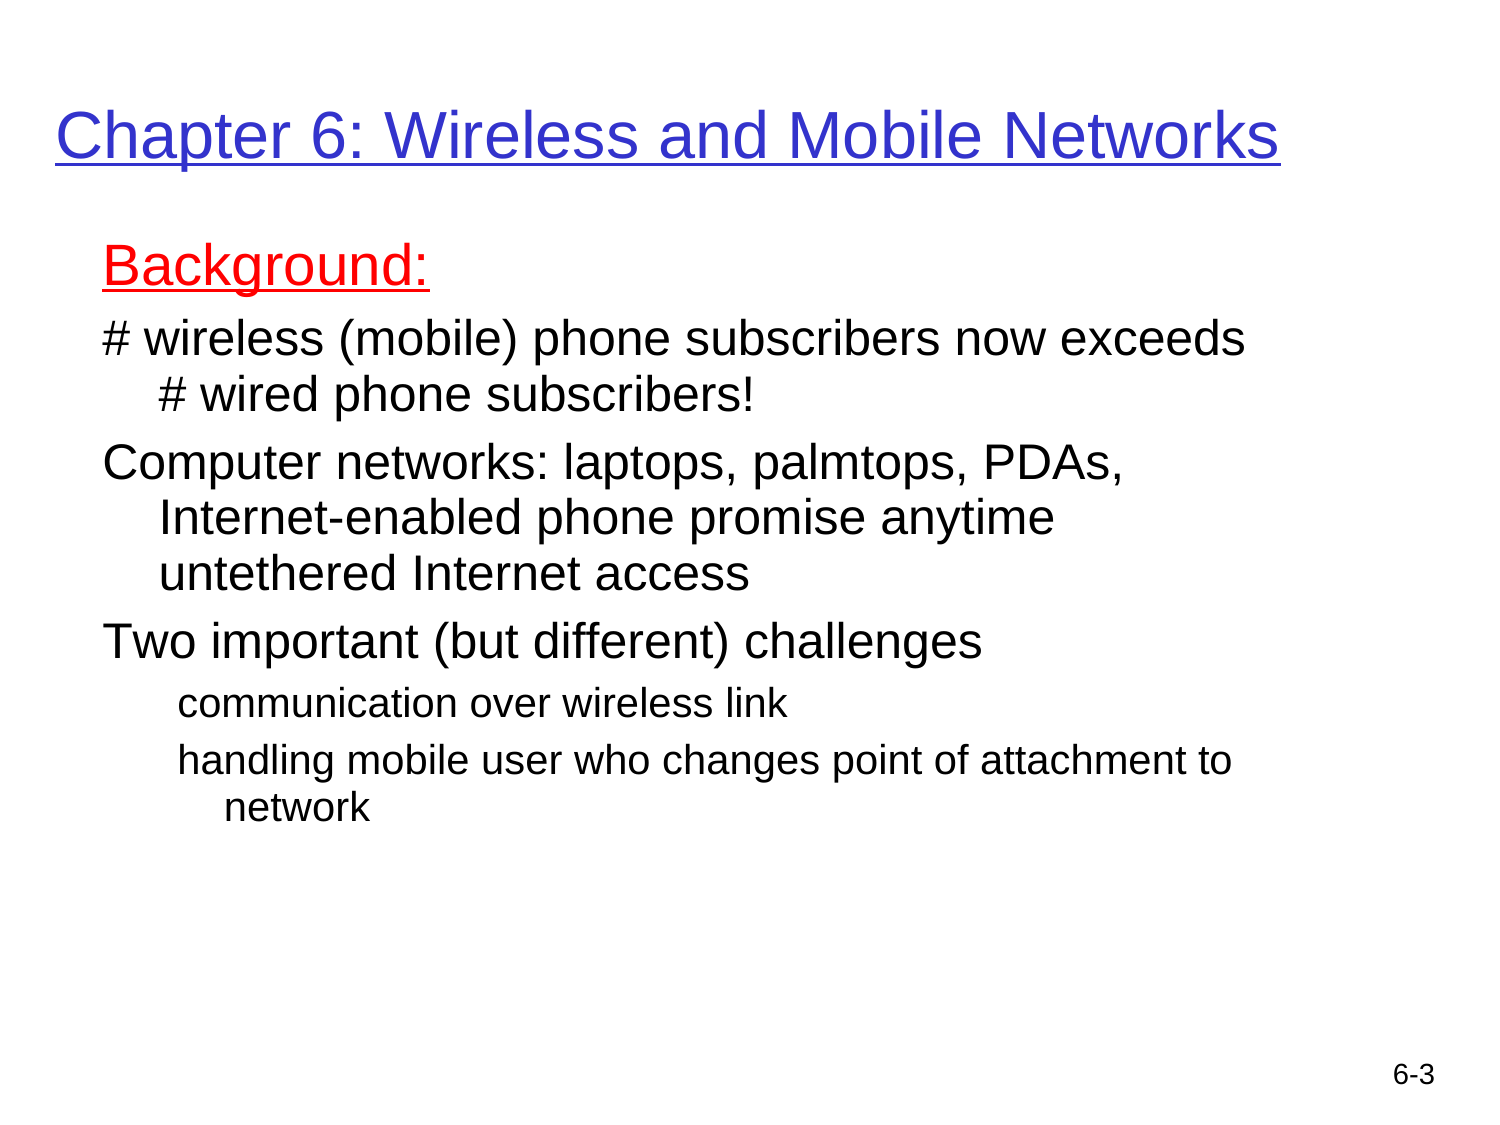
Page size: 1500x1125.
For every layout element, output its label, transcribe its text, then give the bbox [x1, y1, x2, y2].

title Chapter 6: Wireless and Mobile Networks [40, 41, 1453, 230]
list Background: # wireless (mobile) phone subscribers now exceeds # wired phone subscribers! Computer networks: laptops, palmtops, PDAs, Internet-enabled phone promise anytime untethered Internet access Two important (but different) challenges communication over wireless link handling mobile user who changes point of attachment to network [87, 224, 1286, 988]
